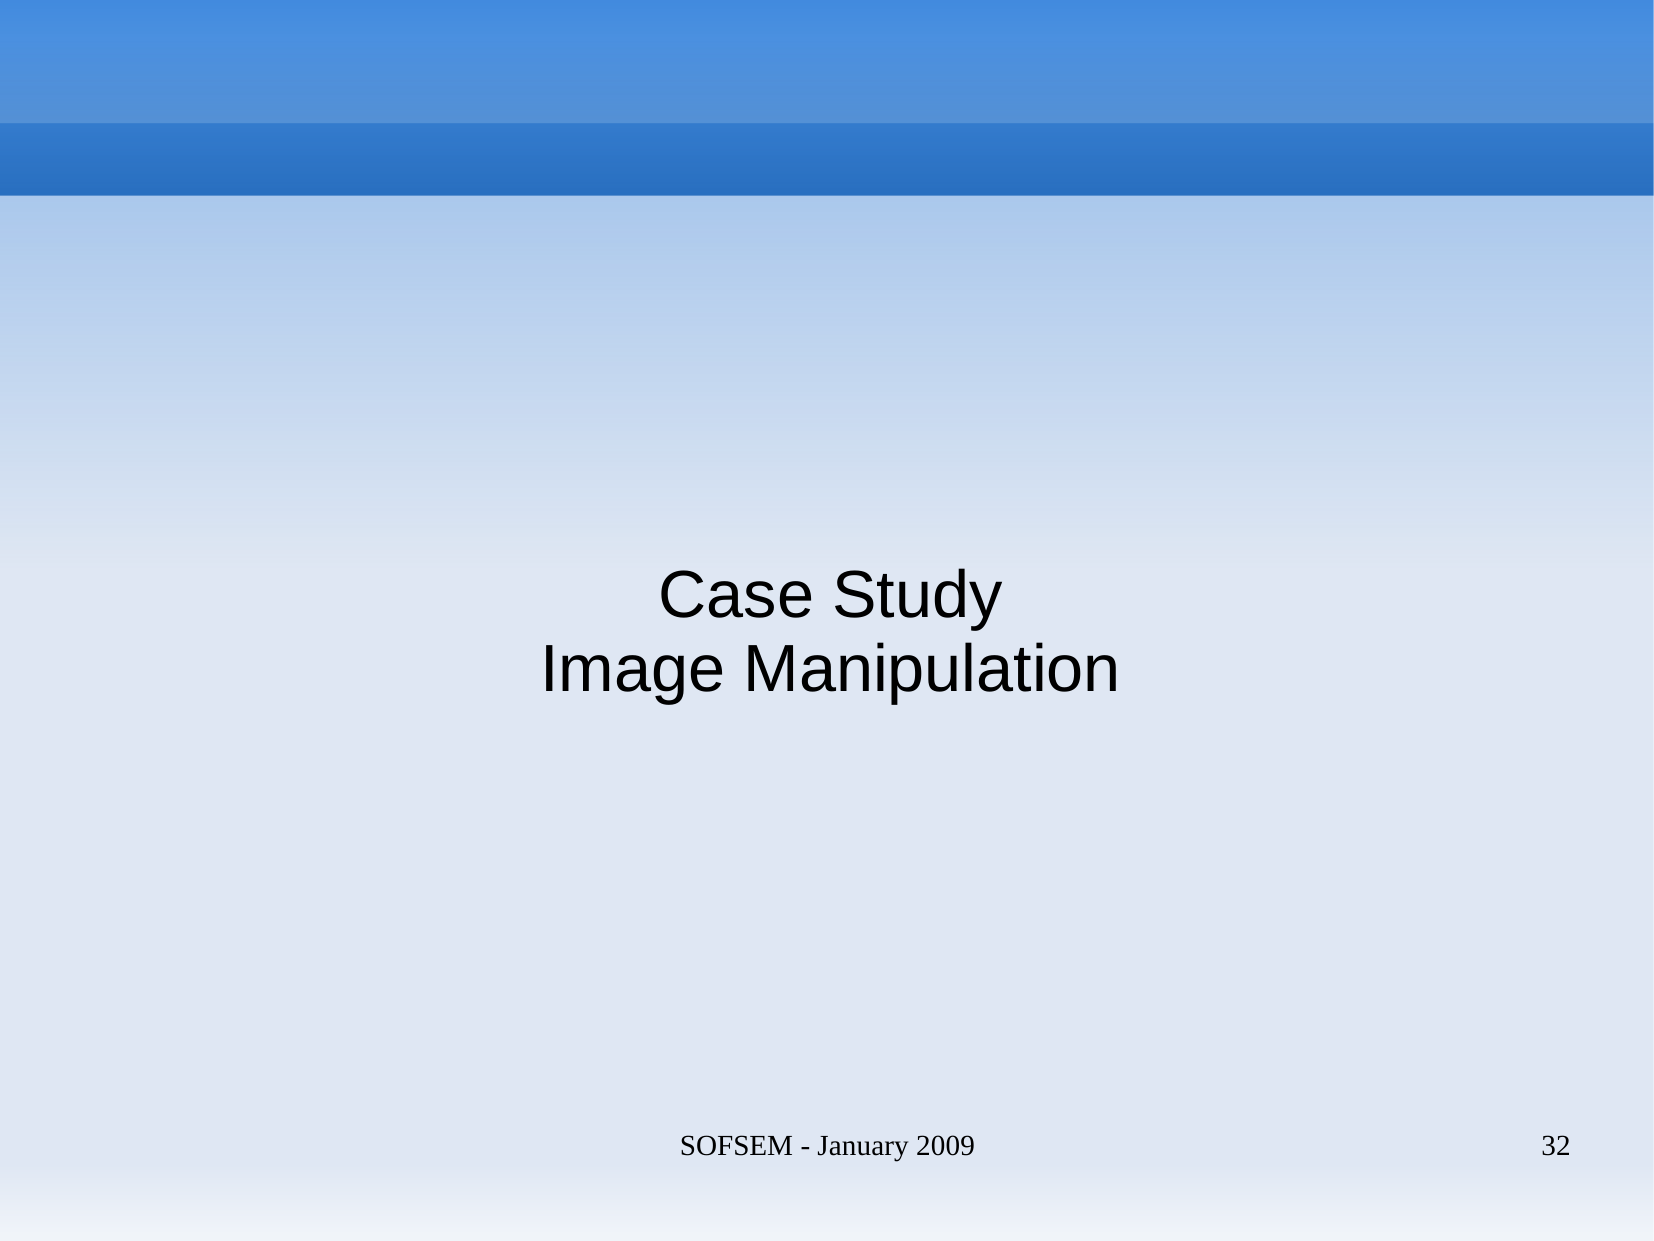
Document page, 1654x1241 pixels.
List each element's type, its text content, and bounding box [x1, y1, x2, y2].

text_box Case Study Image Manipulation [525, 549, 1140, 714]
picture [0, 0, 1654, 1241]
